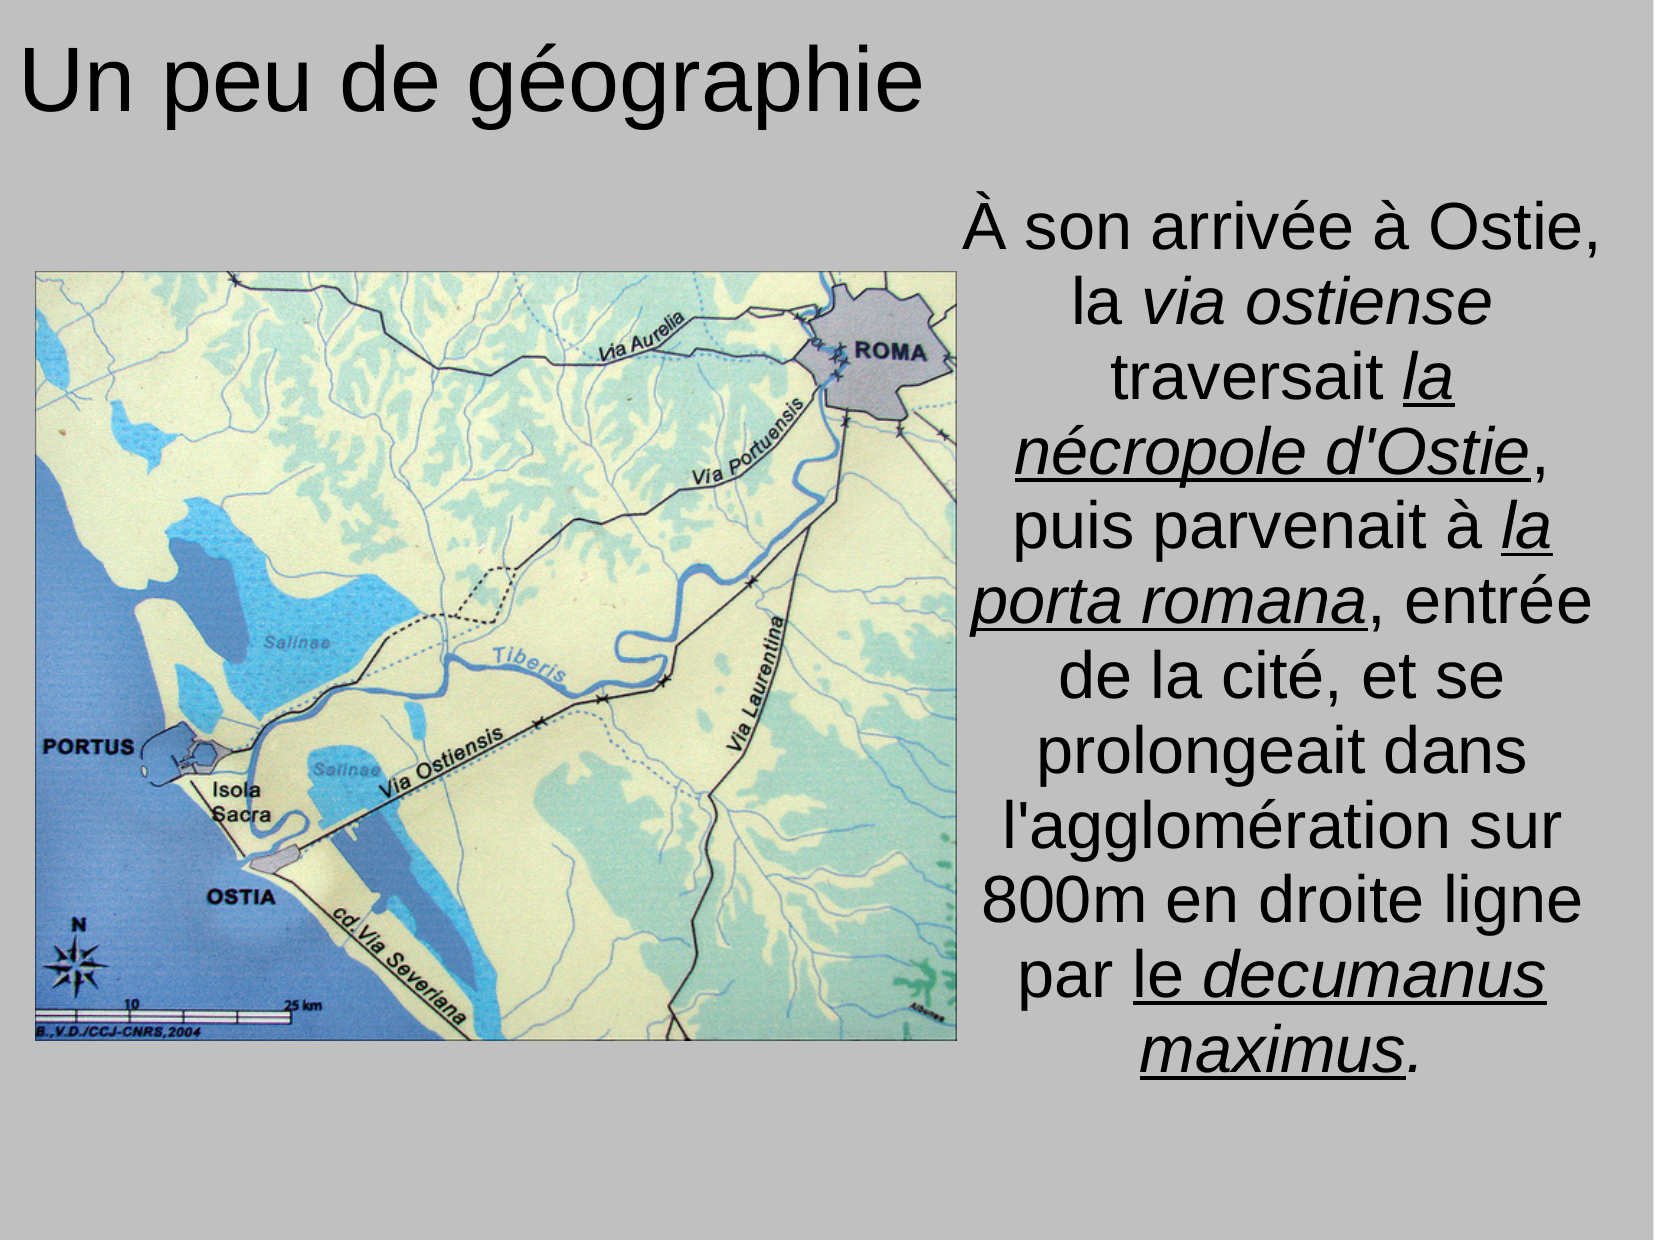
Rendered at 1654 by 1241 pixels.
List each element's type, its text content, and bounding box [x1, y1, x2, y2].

title Un peu de géographie [0, 0, 1217, 184]
text_box À son arrivée à Ostie, la via ostiense traversait la nécropole d'Ostie, puis parvenait à la porta romana, entrée de la cité, et se prolongeait dans l'agglomération sur 800m en droite ligne par le decumanus maximus. [958, 189, 1607, 1087]
picture [35, 271, 957, 1041]
